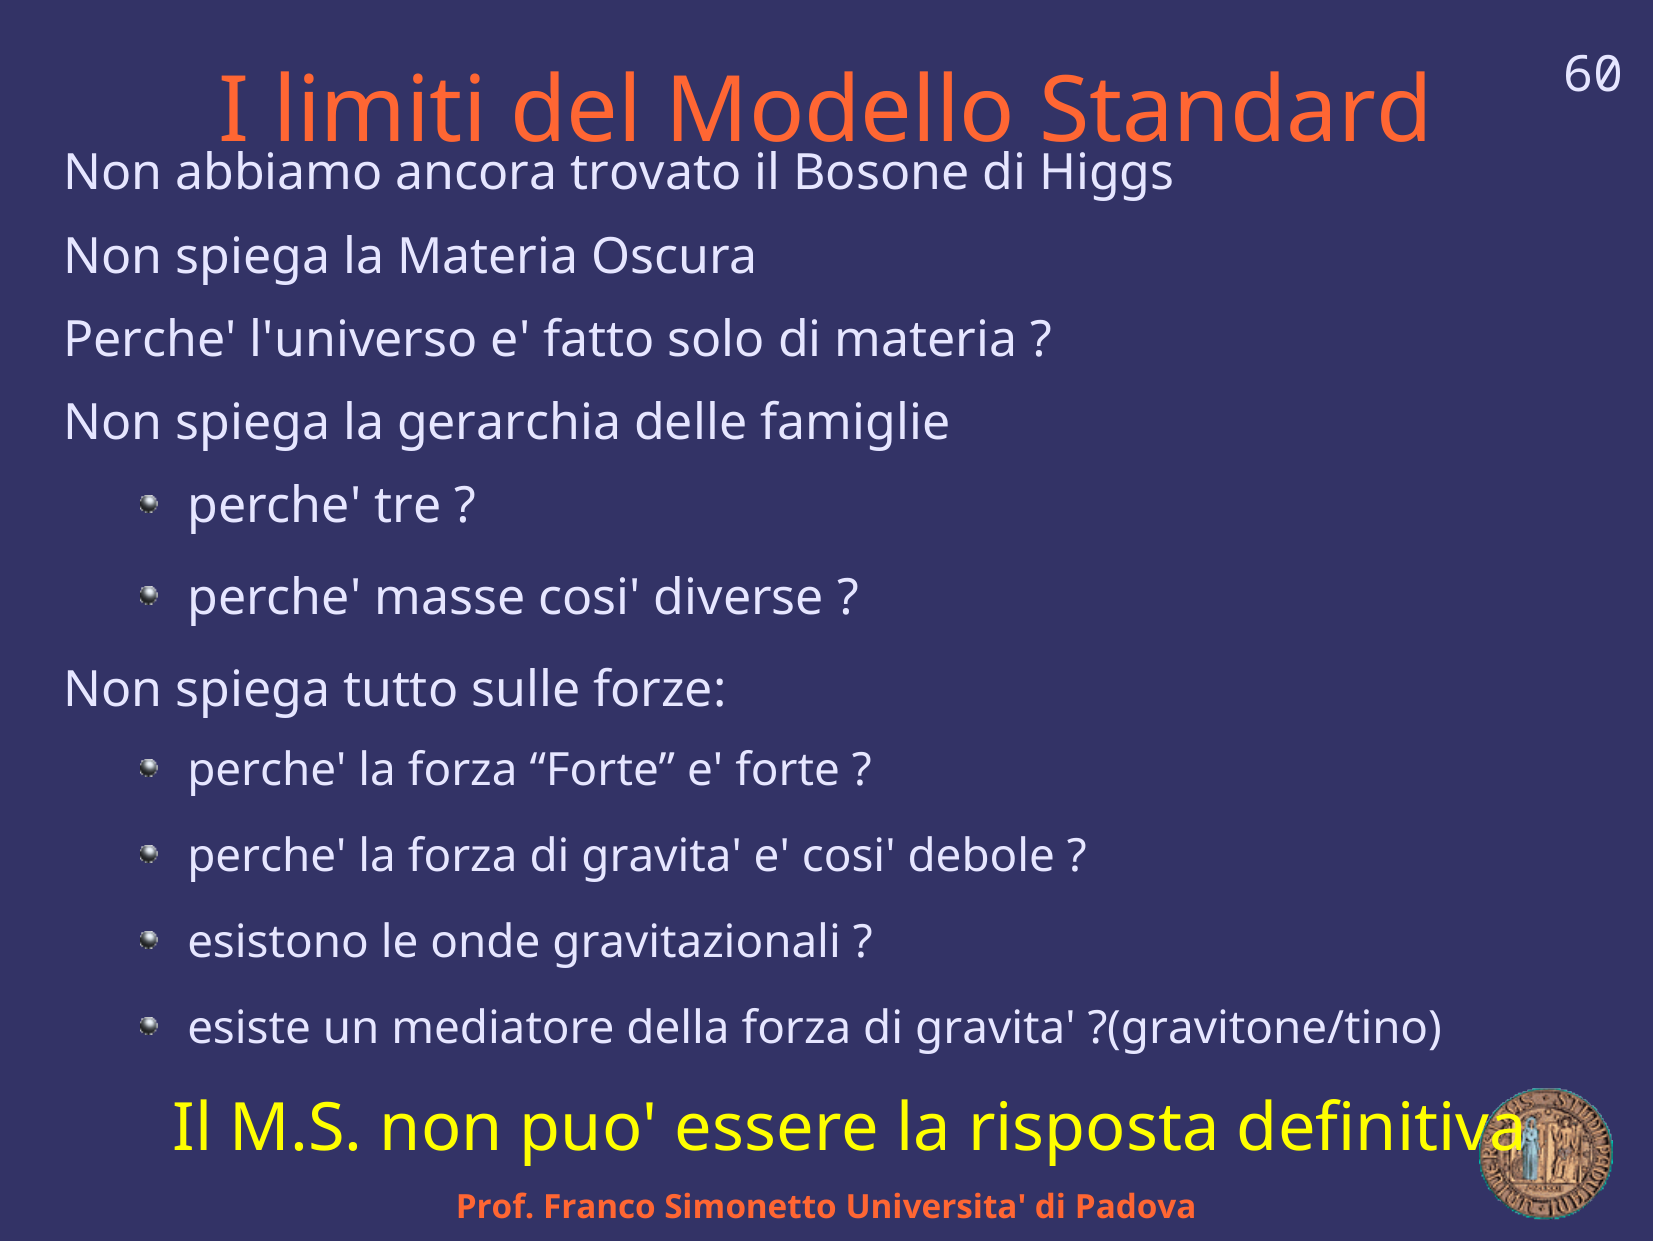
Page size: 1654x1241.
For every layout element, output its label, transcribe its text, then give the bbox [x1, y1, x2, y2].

title I limiti del Modello Standard [82, 55, 1571, 136]
list Non abbiamo ancora trovato il Bosone di Higgs Non spiega la Materia Oscura Perche' l'universo e' fatto solo di materia ? Non spiega la gerarchia delle famiglie perche' tre ? perche' masse cosi' diverse ? Non spiega tutto sulle forze: perche' la forza “Forte” e' forte ? perche' la forza di gravita' e' cosi' debole ? esistono le onde gravitazionali ? esiste un mediatore della forza di gravita' ?(gravitone/tino) [45, 136, 1613, 1072]
text_box Il M.S. non puo' essere la risposta definitiva [86, 1071, 1625, 1185]
picture [1479, 1185, 1613, 1221]
